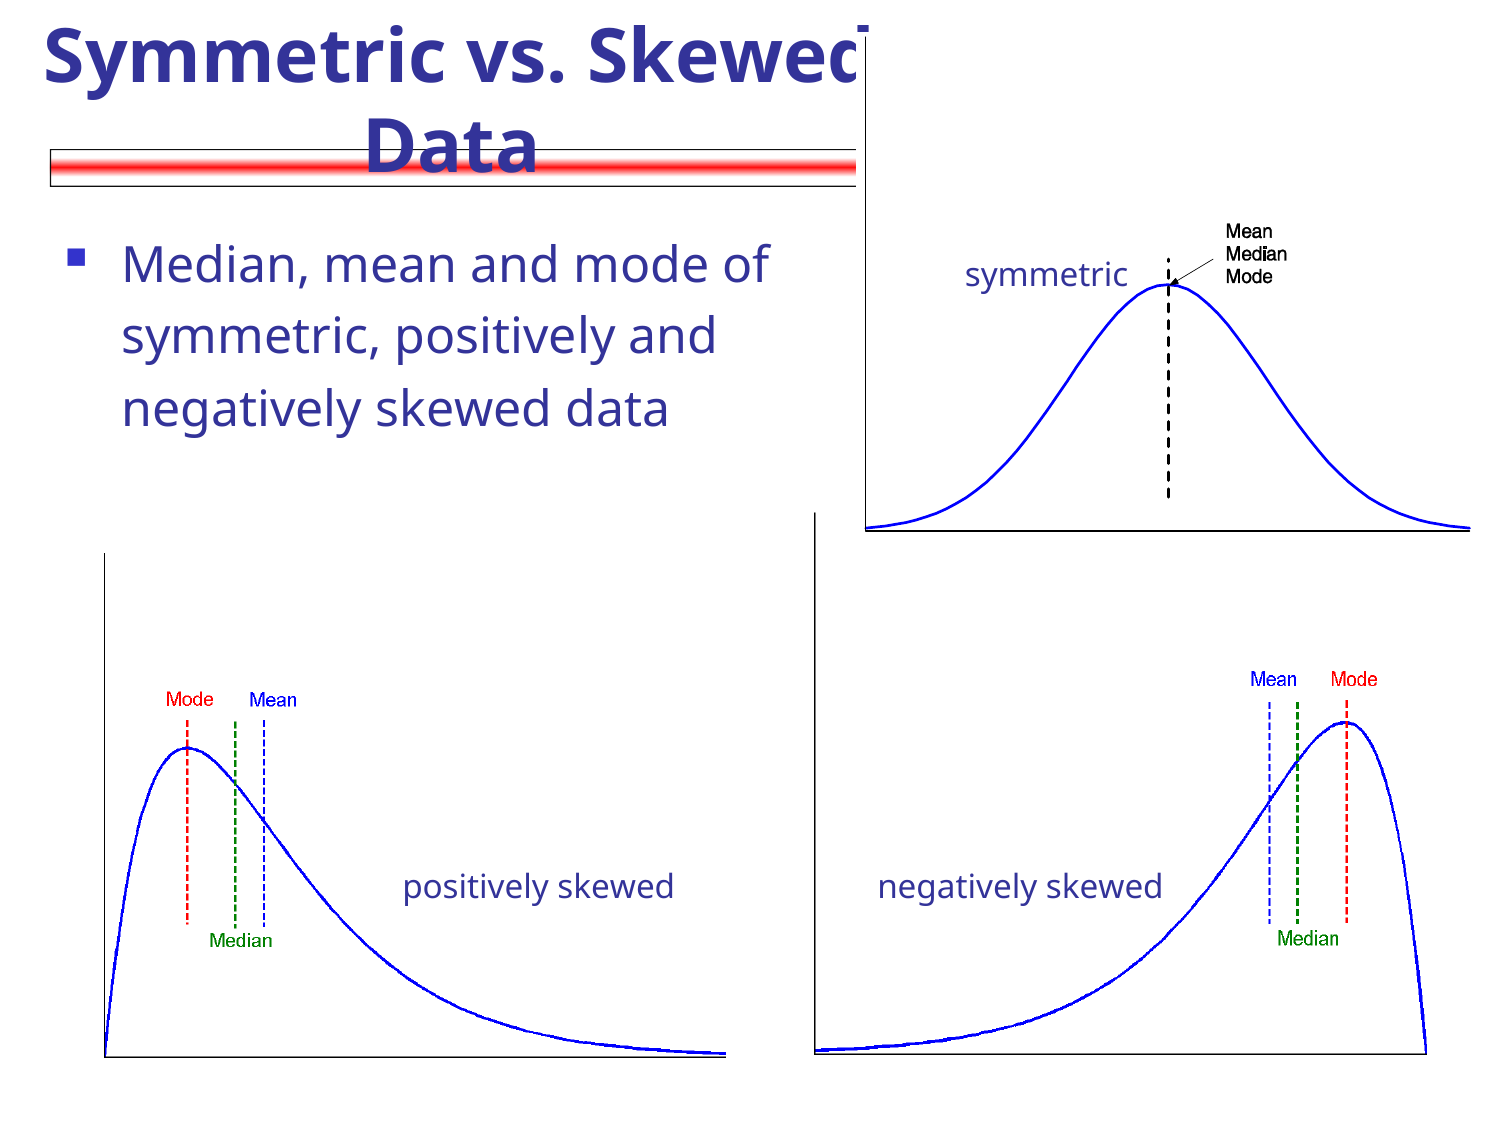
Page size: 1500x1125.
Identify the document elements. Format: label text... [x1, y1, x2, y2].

text_box [0, 462, 1500, 1125]
text_box negatively skewed [862, 849, 1188, 913]
text_box symmetric [949, 237, 1275, 300]
text_box positively skewed [387, 849, 713, 913]
title Symmetric vs. Skewed Data [0, 0, 933, 196]
picture [855, 32, 1480, 540]
list Median, mean and mode of symmetric, positively and negatively skewed data [50, 212, 855, 432]
